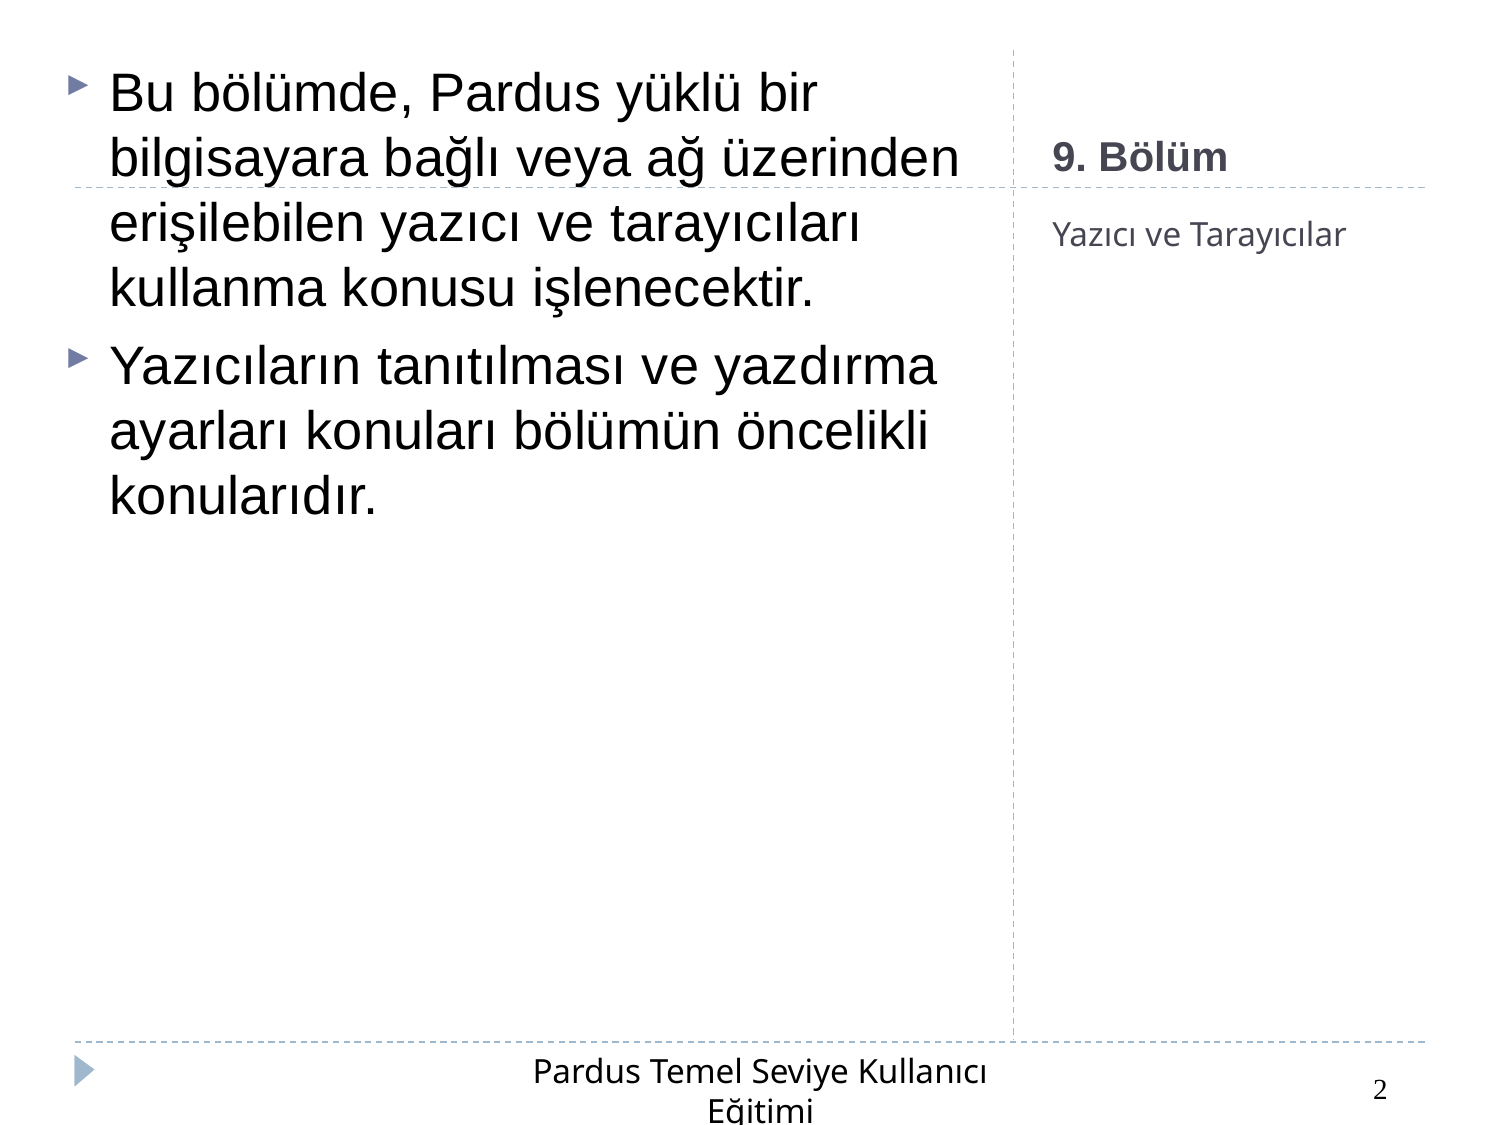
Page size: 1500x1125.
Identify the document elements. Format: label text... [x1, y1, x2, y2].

title 9. Bölüm [1037, 50, 1450, 188]
list Bu bölümde, Pardus yüklü bir bilgisayara bağlı veya ağ üzerinden erişilebilen yazıcı ve tarayıcıları kullanma konusu işlenecektir. Yazıcıların tanıtılması ve yazdırma ayarları konuları bölümün öncelikli konularıdır. [50, 50, 988, 988]
list Yazıcı ve Tarayıcılar [1037, 200, 1450, 995]
